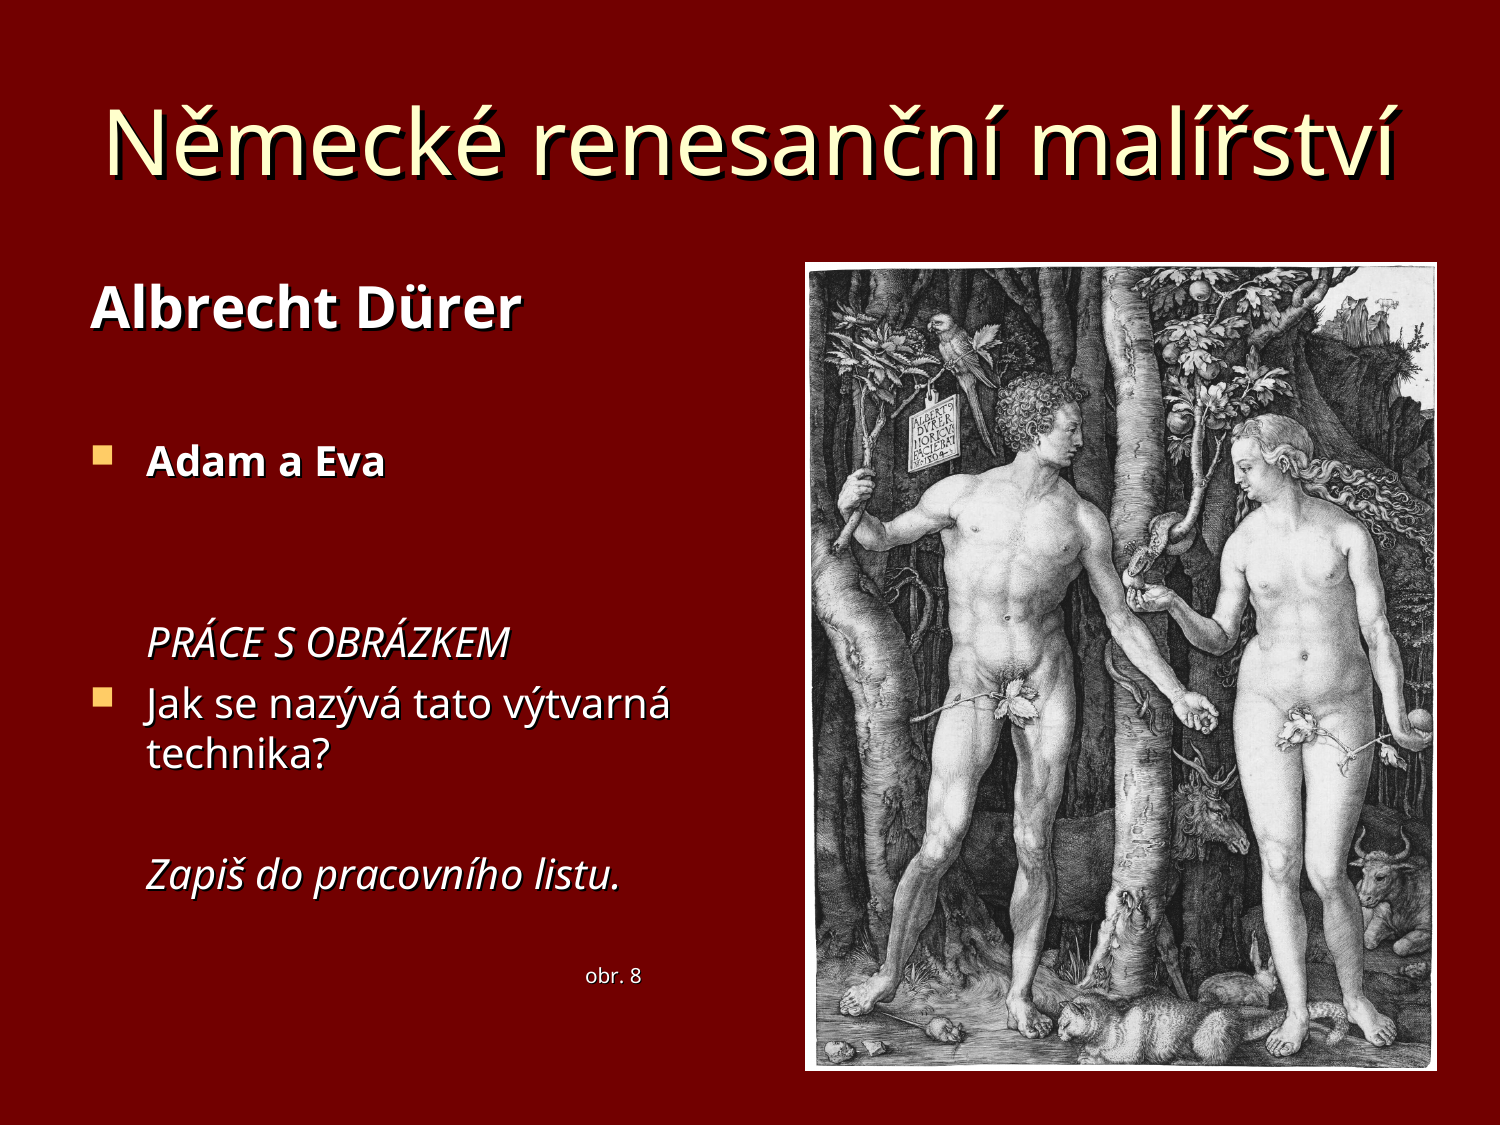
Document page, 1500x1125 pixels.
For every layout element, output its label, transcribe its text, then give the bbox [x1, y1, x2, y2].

text_box [805, 262, 1437, 1071]
title Německé renesanční malířství [75, 45, 1426, 233]
list Albrecht Dürer Adam a Eva PRÁCE S OBRÁZKEM Jak se nazývá tato výtvarná technika? Zapiš do pracovního listu. obr. 8 [75, 262, 762, 1001]
